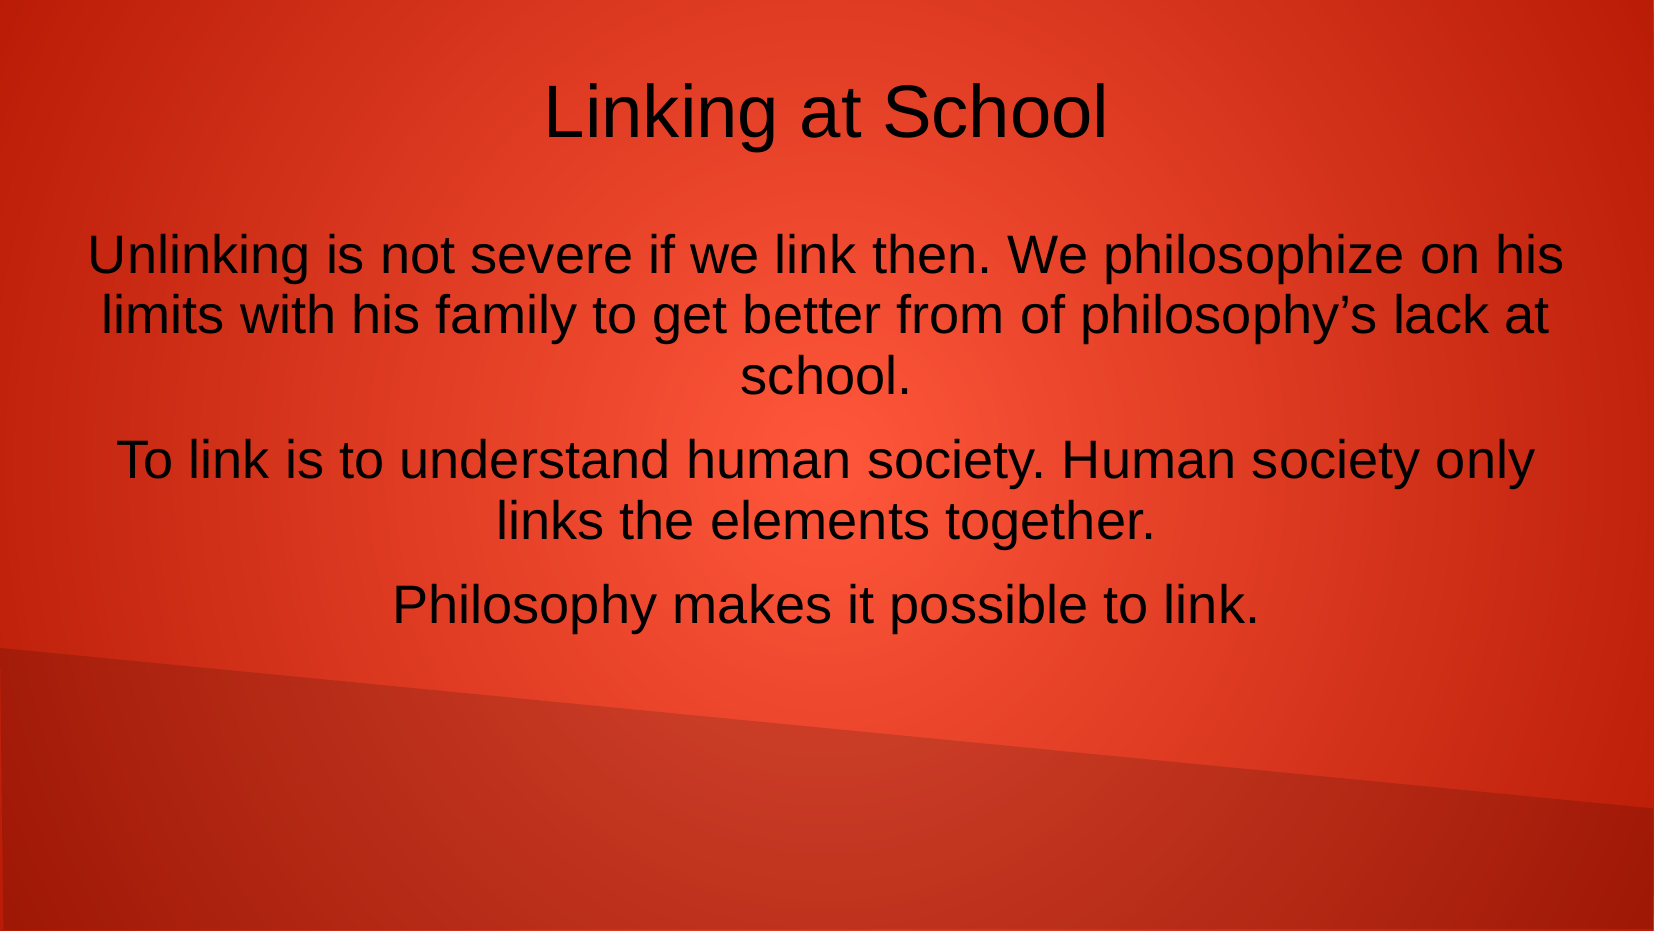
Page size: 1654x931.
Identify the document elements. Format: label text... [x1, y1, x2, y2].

list Unlinking is not severe if we link then. We philosophize on his limits with his family to get better from of philosophy’s lack at school. To link is to understand human society. Human society only links the elements together. Philosophy makes it possible to link. [82, 224, 1571, 764]
title Linking at School [82, 35, 1571, 189]
